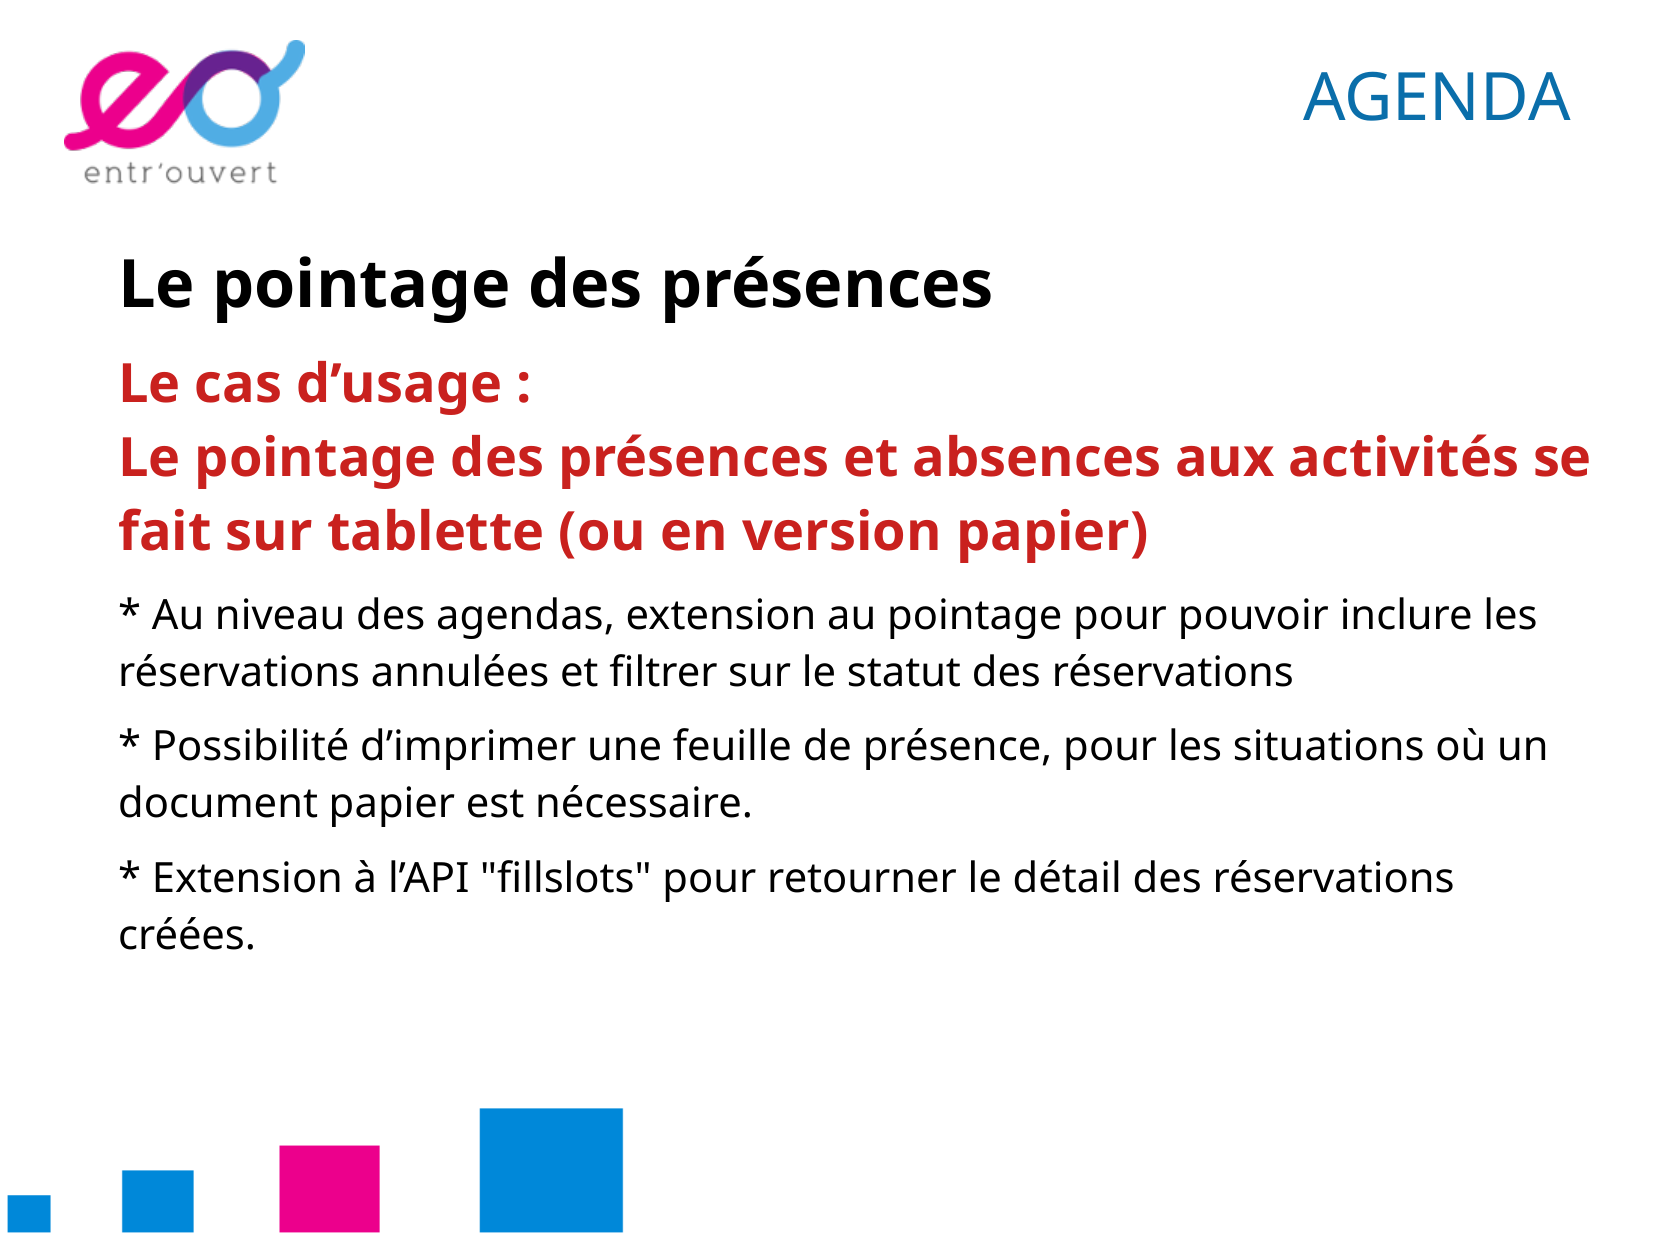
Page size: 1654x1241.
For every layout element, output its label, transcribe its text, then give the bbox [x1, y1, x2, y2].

picture [64, 40, 305, 184]
text_box Le pointage des présences Le cas d’usage : Le pointage des présences et absences aux activités se fait sur tablette (ou en version papier) * Au niveau des agendas, extension au pointage pour pouvoir inclure les réservations annulées et filtrer sur le statut des réservations * Possibilité d’imprimer une feuille de présence, pour les situations où un document papier est nécessaire. * Extension à l’API "fillslots" pour retourner le détail des réservations créées. [118, 236, 1595, 1241]
picture [5, 1106, 118, 1235]
title Agenda [354, 49, 1571, 257]
